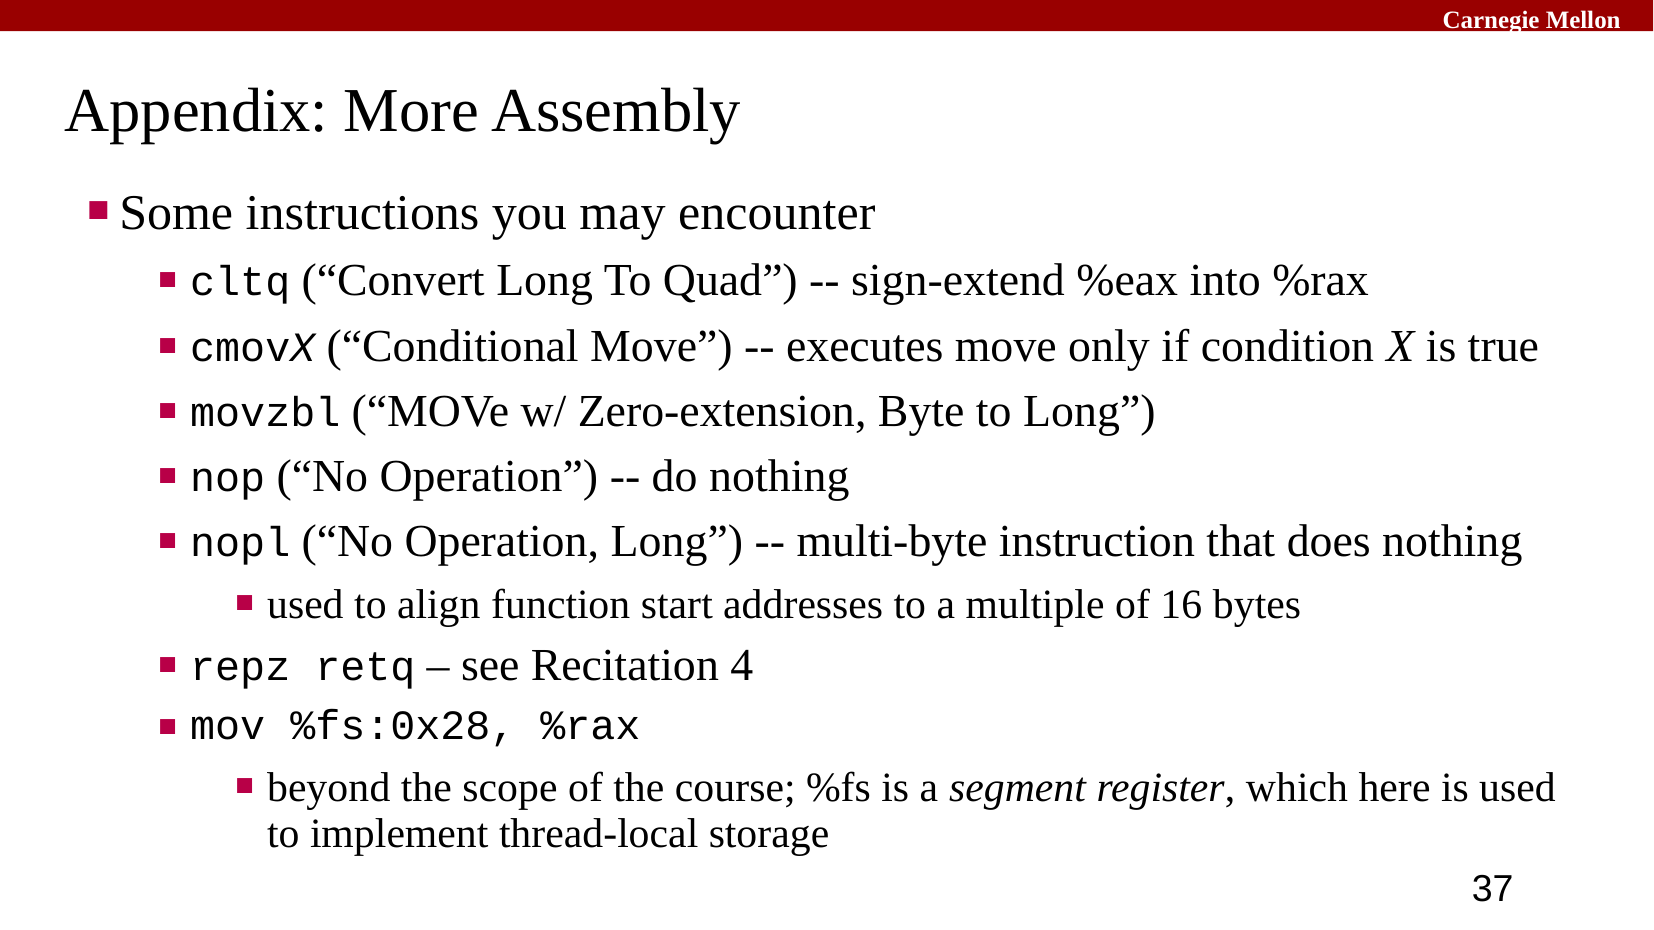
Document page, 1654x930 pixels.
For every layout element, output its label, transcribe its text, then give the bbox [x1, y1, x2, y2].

list Some instructions you may encounter cltq (“Convert Long To Quad”) -- sign-extend %eax into %rax cmovX (“Conditional Move”) -- executes move only if condition X is true movzbl (“MOVe w/ Zero-extension, Byte to Long”) nop (“No Operation”) -- do nothing nopl (“No Operation, Long”) -- multi-byte instruction that does nothing used to align function start addresses to a multiple of 16 bytes repz retq – see Recitation 4 mov %fs:0x28, %rax beyond the scope of the course; %fs is a segment register, which here is used to implement thread-local storage [71, 184, 1576, 871]
title Appendix: More Assembly [64, 58, 1576, 163]
